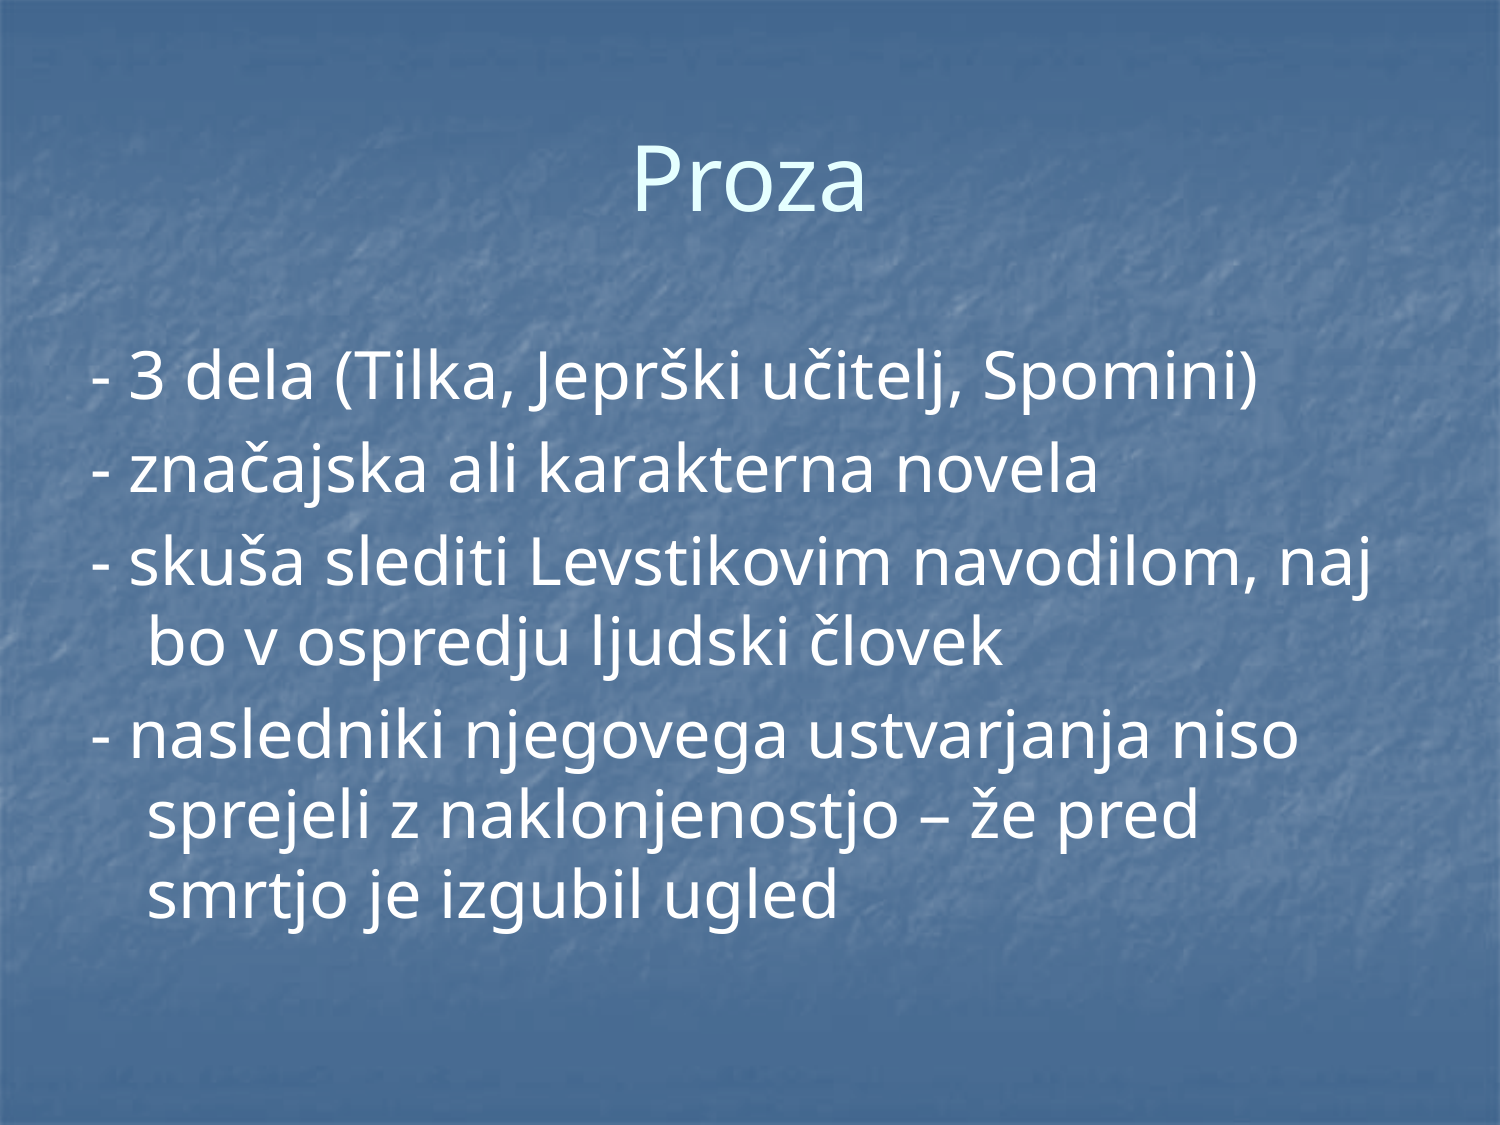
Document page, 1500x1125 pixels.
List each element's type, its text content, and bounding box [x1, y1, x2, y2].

picture [0, 0, 1500, 1125]
list - 3 dela (Tilka, Jeprški učitelj, Spomini) - značajska ali karakterna novela - skuša slediti Levstikovim navodilom, naj bo v ospredju ljudski človek - nasledniki njegovega ustvarjanja niso sprejeli z naklonjenostjo – že pred smrtjo je izgubil ugled [75, 324, 1425, 1000]
title Proza [75, 62, 1425, 288]
